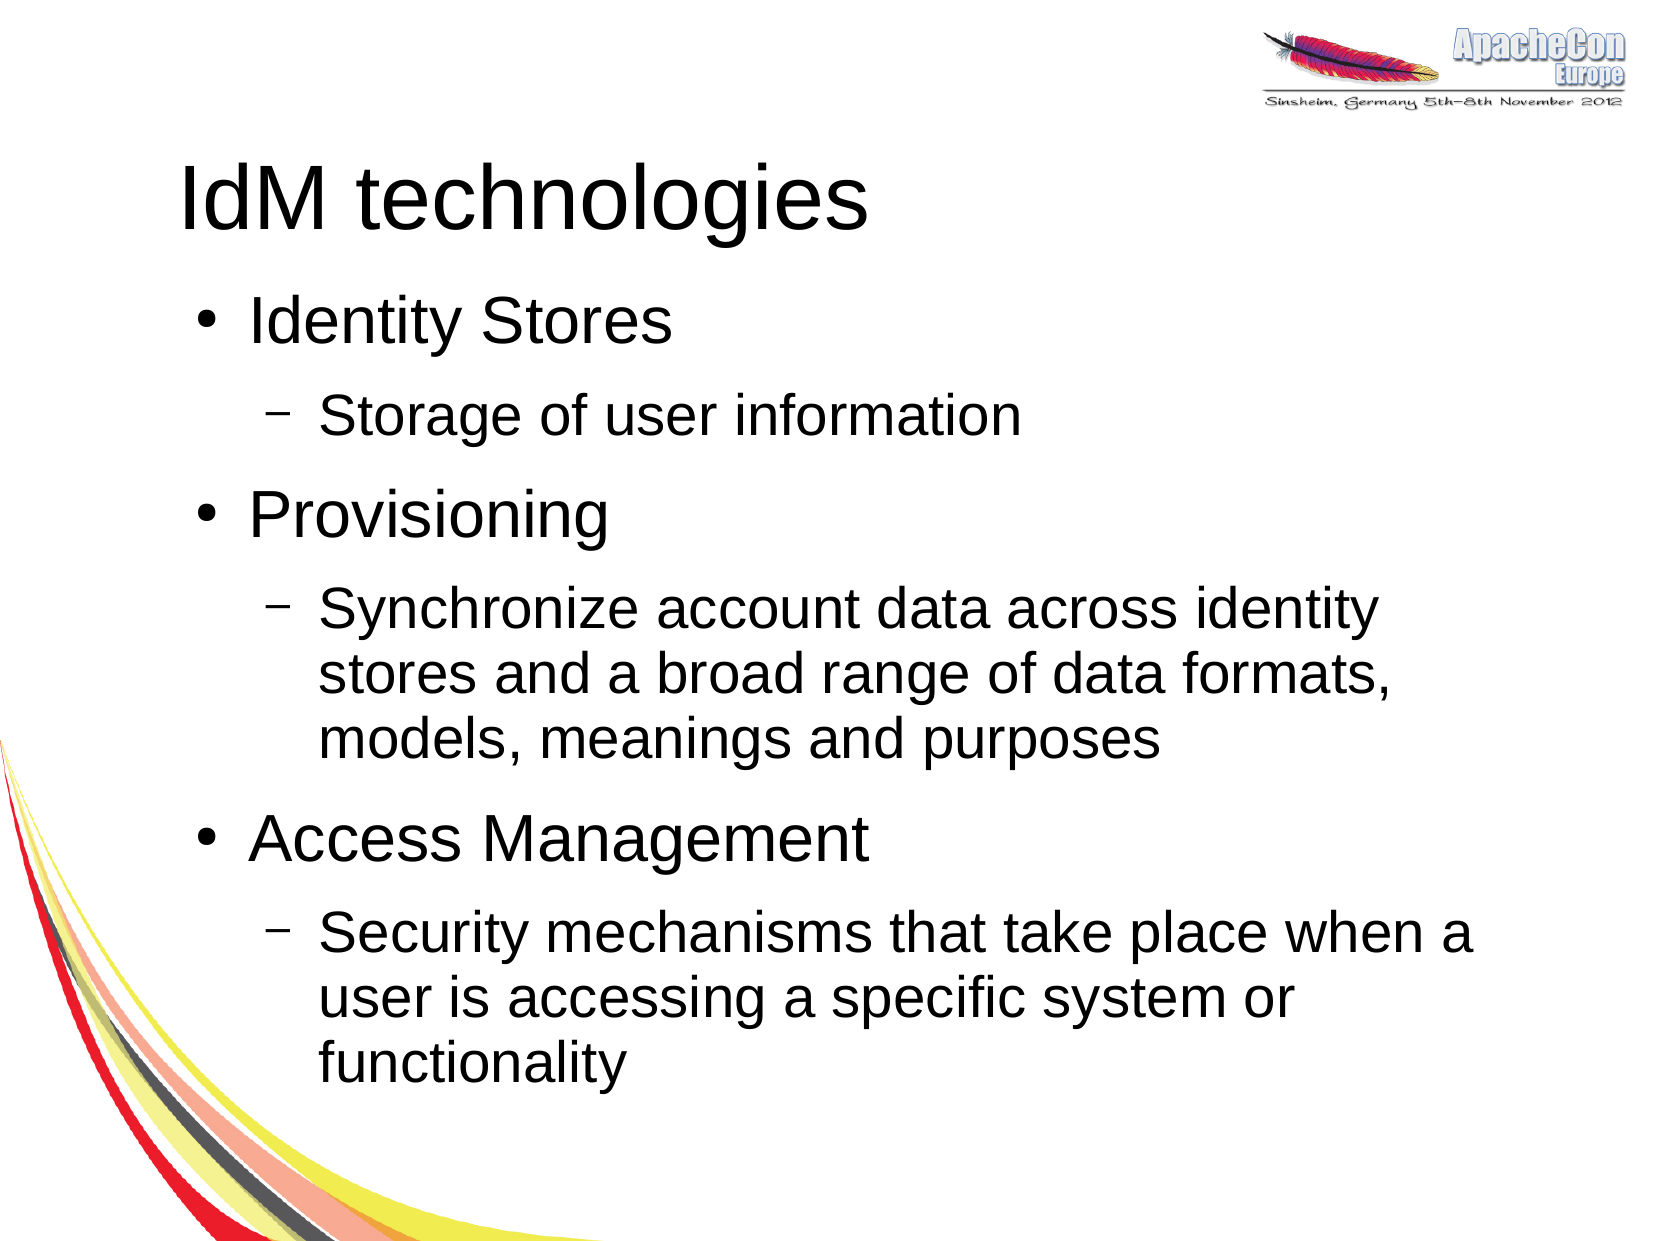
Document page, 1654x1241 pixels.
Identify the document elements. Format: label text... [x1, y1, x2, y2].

list Identity Stores Storage of user information Provisioning Synchronize account data across identity stores and a broad range of data formats, models, meanings and purposes Access Management Security mechanisms that take place when a user is accessing a specific system or functionality [177, 283, 1536, 1095]
picture [0, 0, 1654, 1241]
title IdM technologies [177, 146, 1536, 250]
